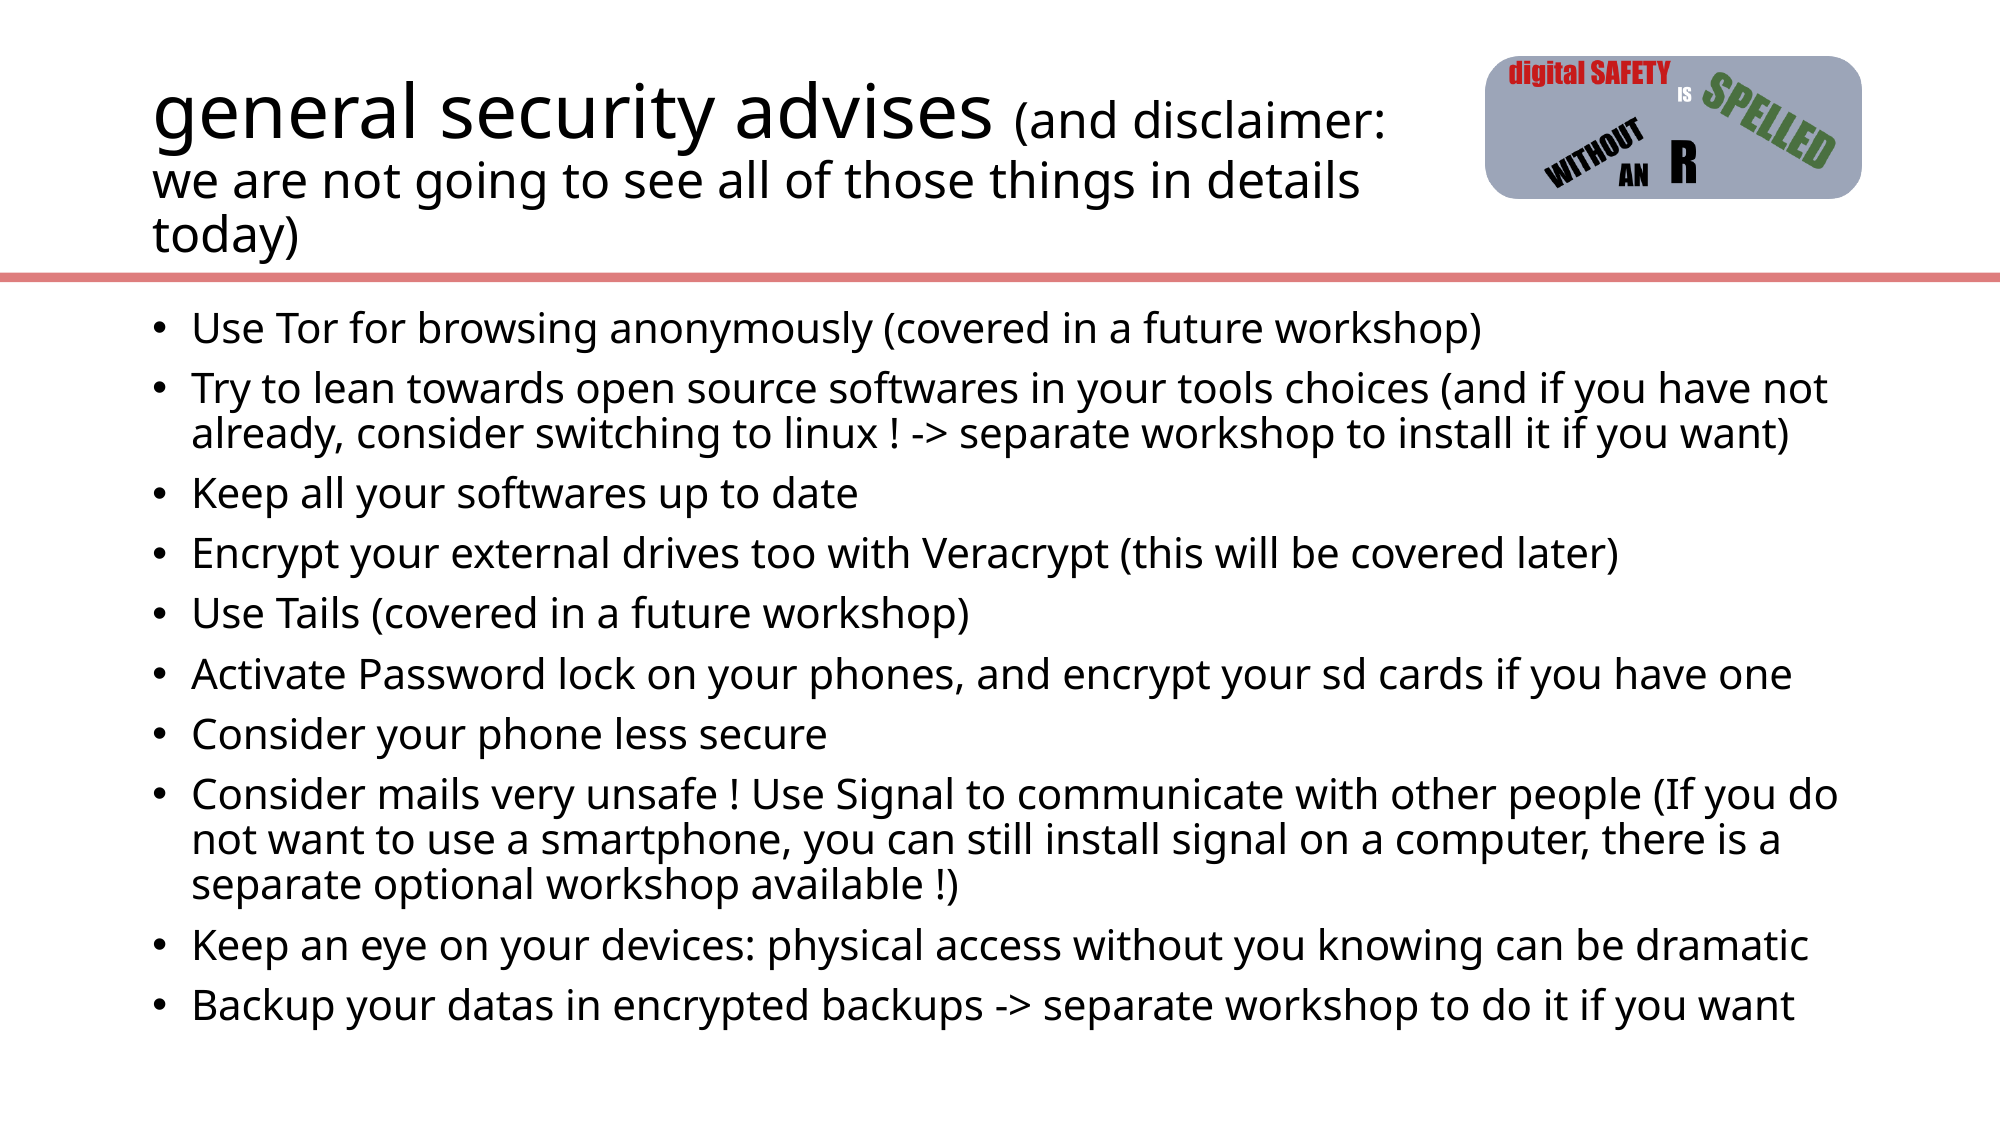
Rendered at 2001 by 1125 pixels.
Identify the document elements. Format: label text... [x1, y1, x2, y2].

title general security advises (and disclaimer: we are not going to see all of those things in details today) [137, 59, 1424, 278]
list Use Tor for browsing anonymously (covered in a future workshop) Try to lean towards open source softwares in your tools choices (and if you have not already, consider switching to linux ! -> separate workshop to install it if you want) Keep all your softwares up to date Encrypt your external drives too with Veracrypt (this will be covered later) Use Tails (covered in a future workshop) Activate Password lock on your phones, and encrypt your sd cards if you have one Consider your phone less secure Consider mails very unsafe ! Use Signal to communicate with other people (If you do not want to use a smartphone, you can still install signal on a computer, there is a separate optional workshop available !) Keep an eye on your devices: physical access without you knowing can be dramatic Backup your datas in encrypted backups -> separate workshop to do it if you want [137, 299, 1863, 1118]
picture [1485, 56, 1862, 199]
